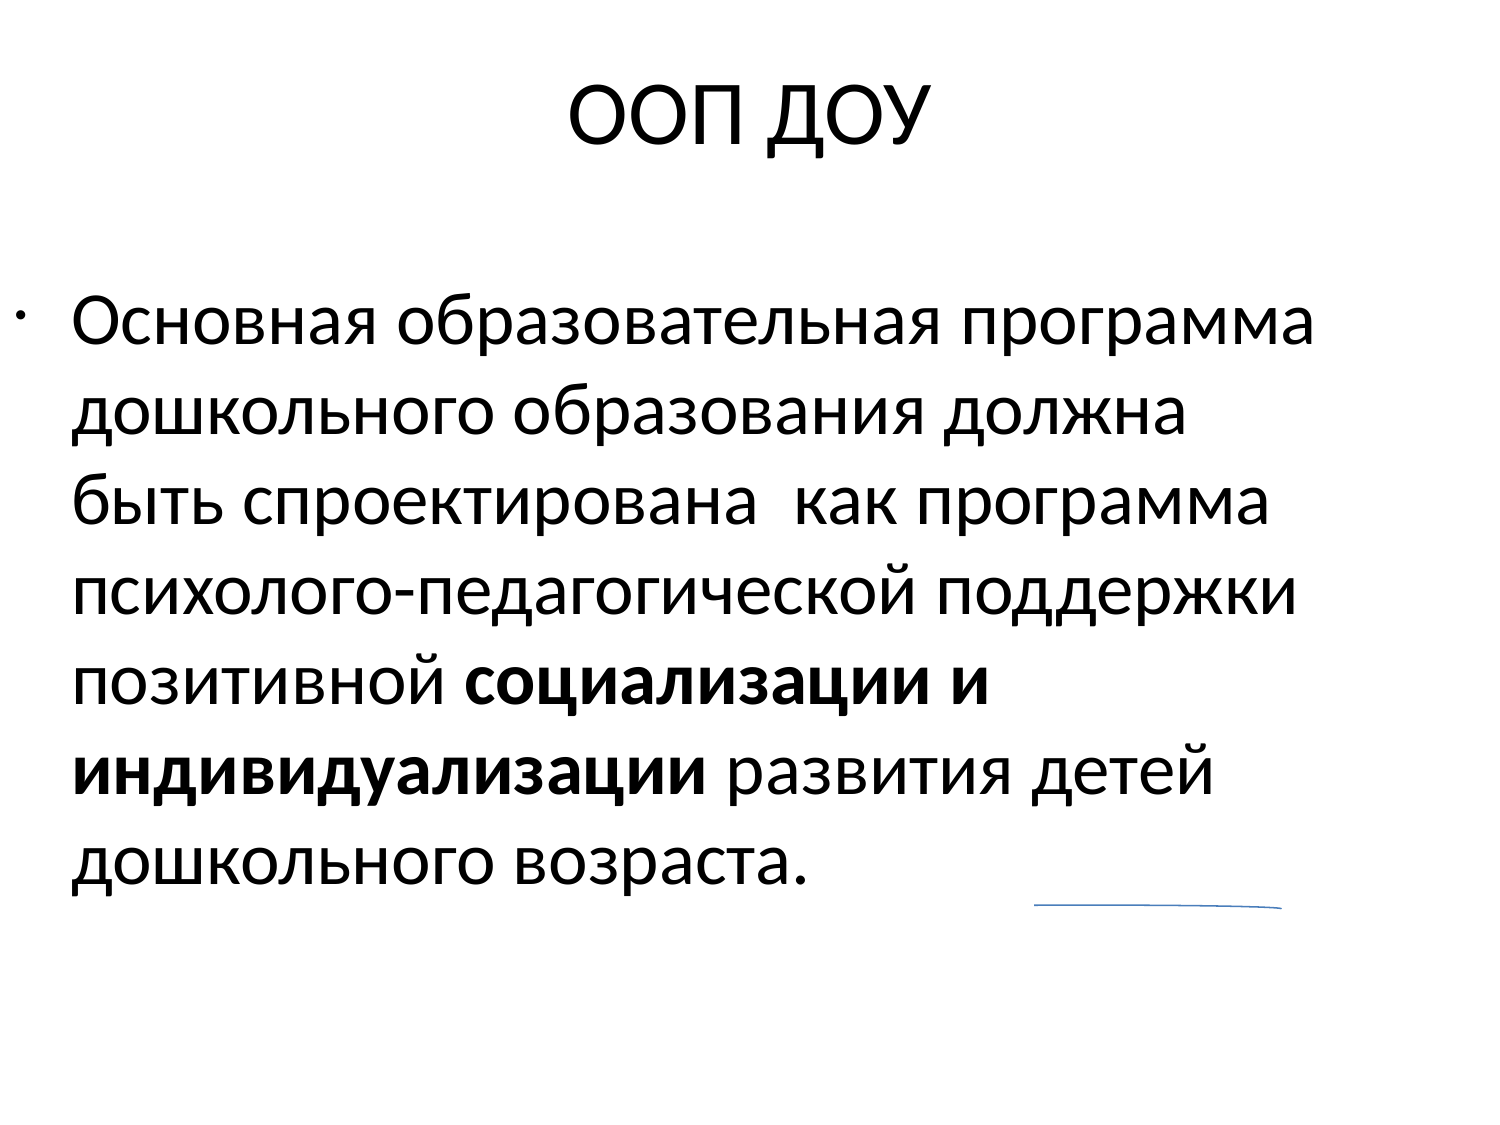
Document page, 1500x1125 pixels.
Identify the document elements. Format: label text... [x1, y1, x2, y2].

list Основная образовательная программа дошкольного образования должна быть спроектирована как программа психолого-педагогической поддержки позитивной социализации и индивидуализации развития детей дошкольного возраста. [0, 262, 1350, 1005]
title ООП ДОУ [75, 45, 1425, 233]
